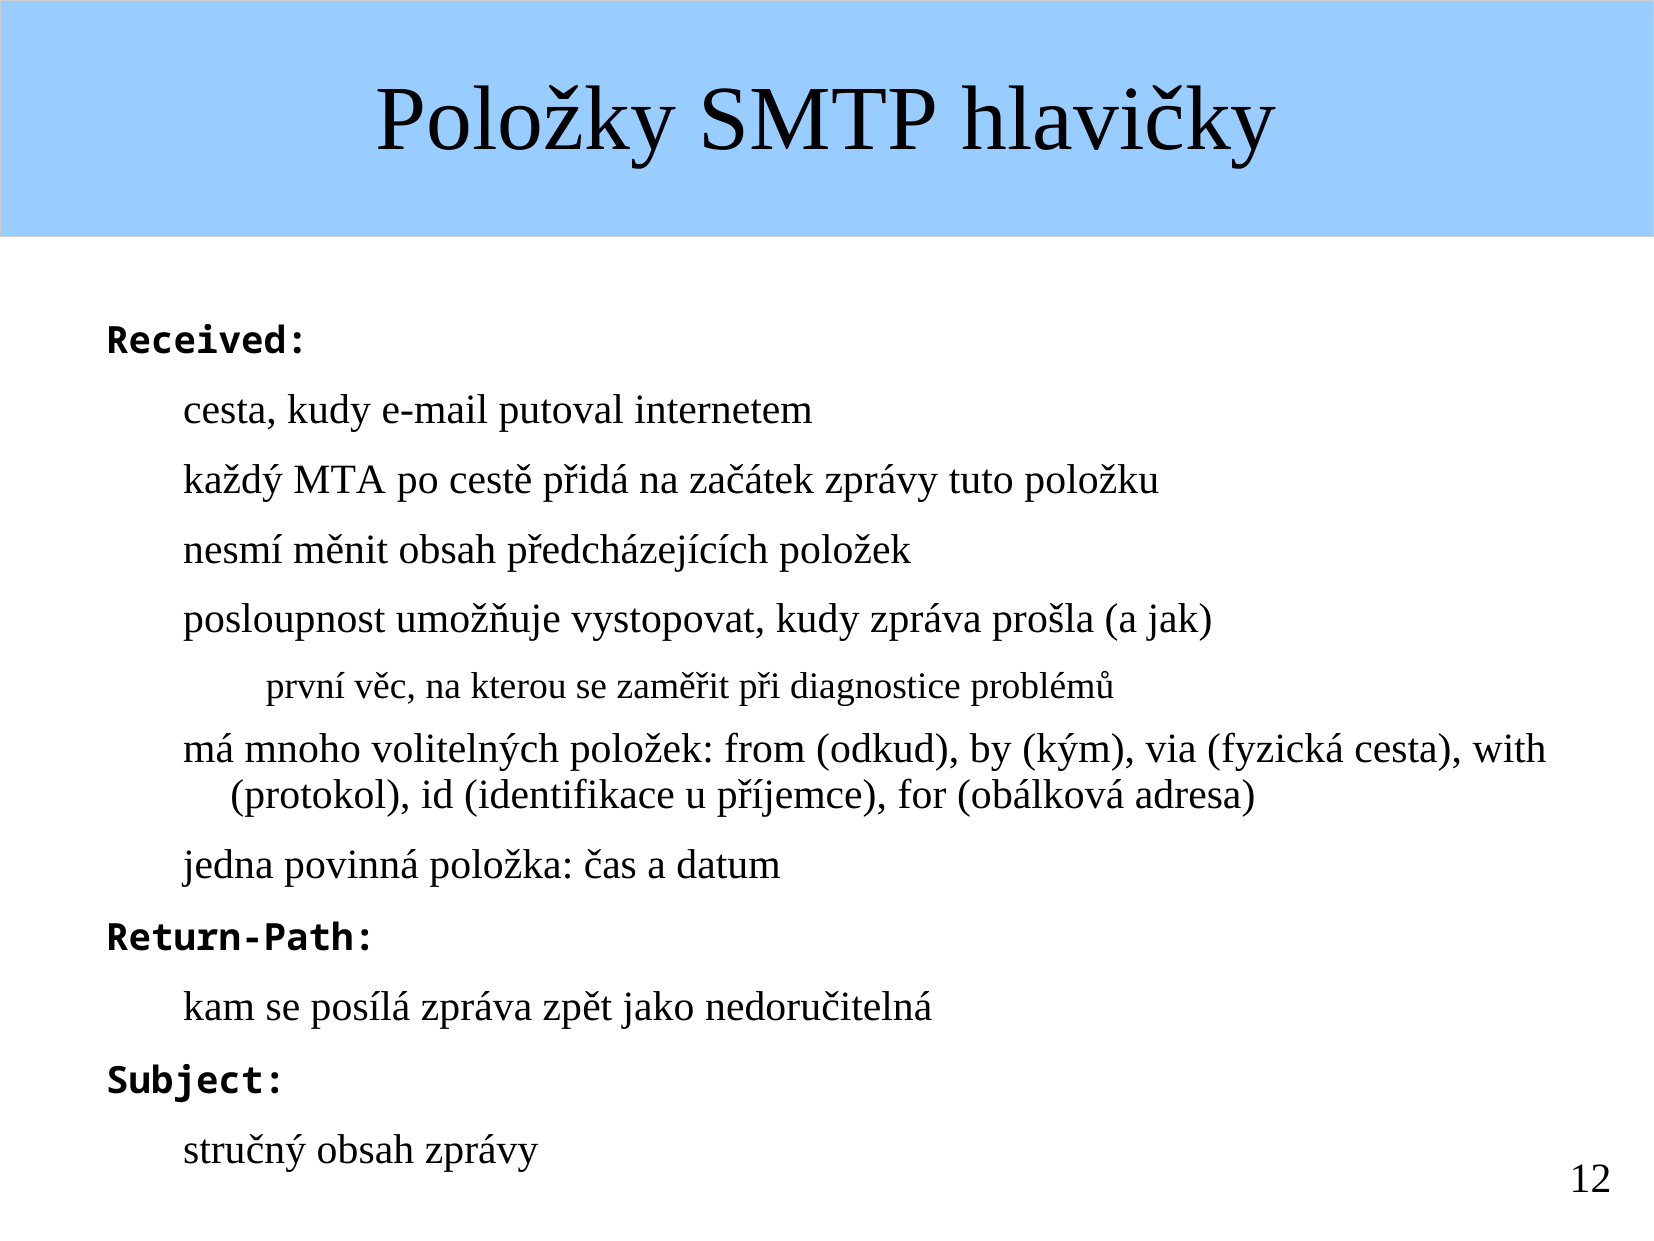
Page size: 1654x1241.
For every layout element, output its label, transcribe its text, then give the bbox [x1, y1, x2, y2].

title Položky SMTP hlavičky [0, 0, 1654, 237]
list Received: cesta, kudy e-mail putoval internetem každý MTA po cestě přidá na začátek zprávy tuto položku nesmí měnit obsah předcházejících položek posloupnost umožňuje vystopovat, kudy zpráva prošla (a jak) první věc, na kterou se zaměřit při diagnostice problémů má mnoho volitelných položek: from (odkud), by (kým), via (fyzická cesta), with (protokol), id (identifikace u příjemce), for (obálková adresa) jedna povinná položka: čas a datum Return-Path: kam se posílá zpráva zpět jako nedoručitelná Subject: stručný obsah zprávy [88, 313, 1595, 1182]
